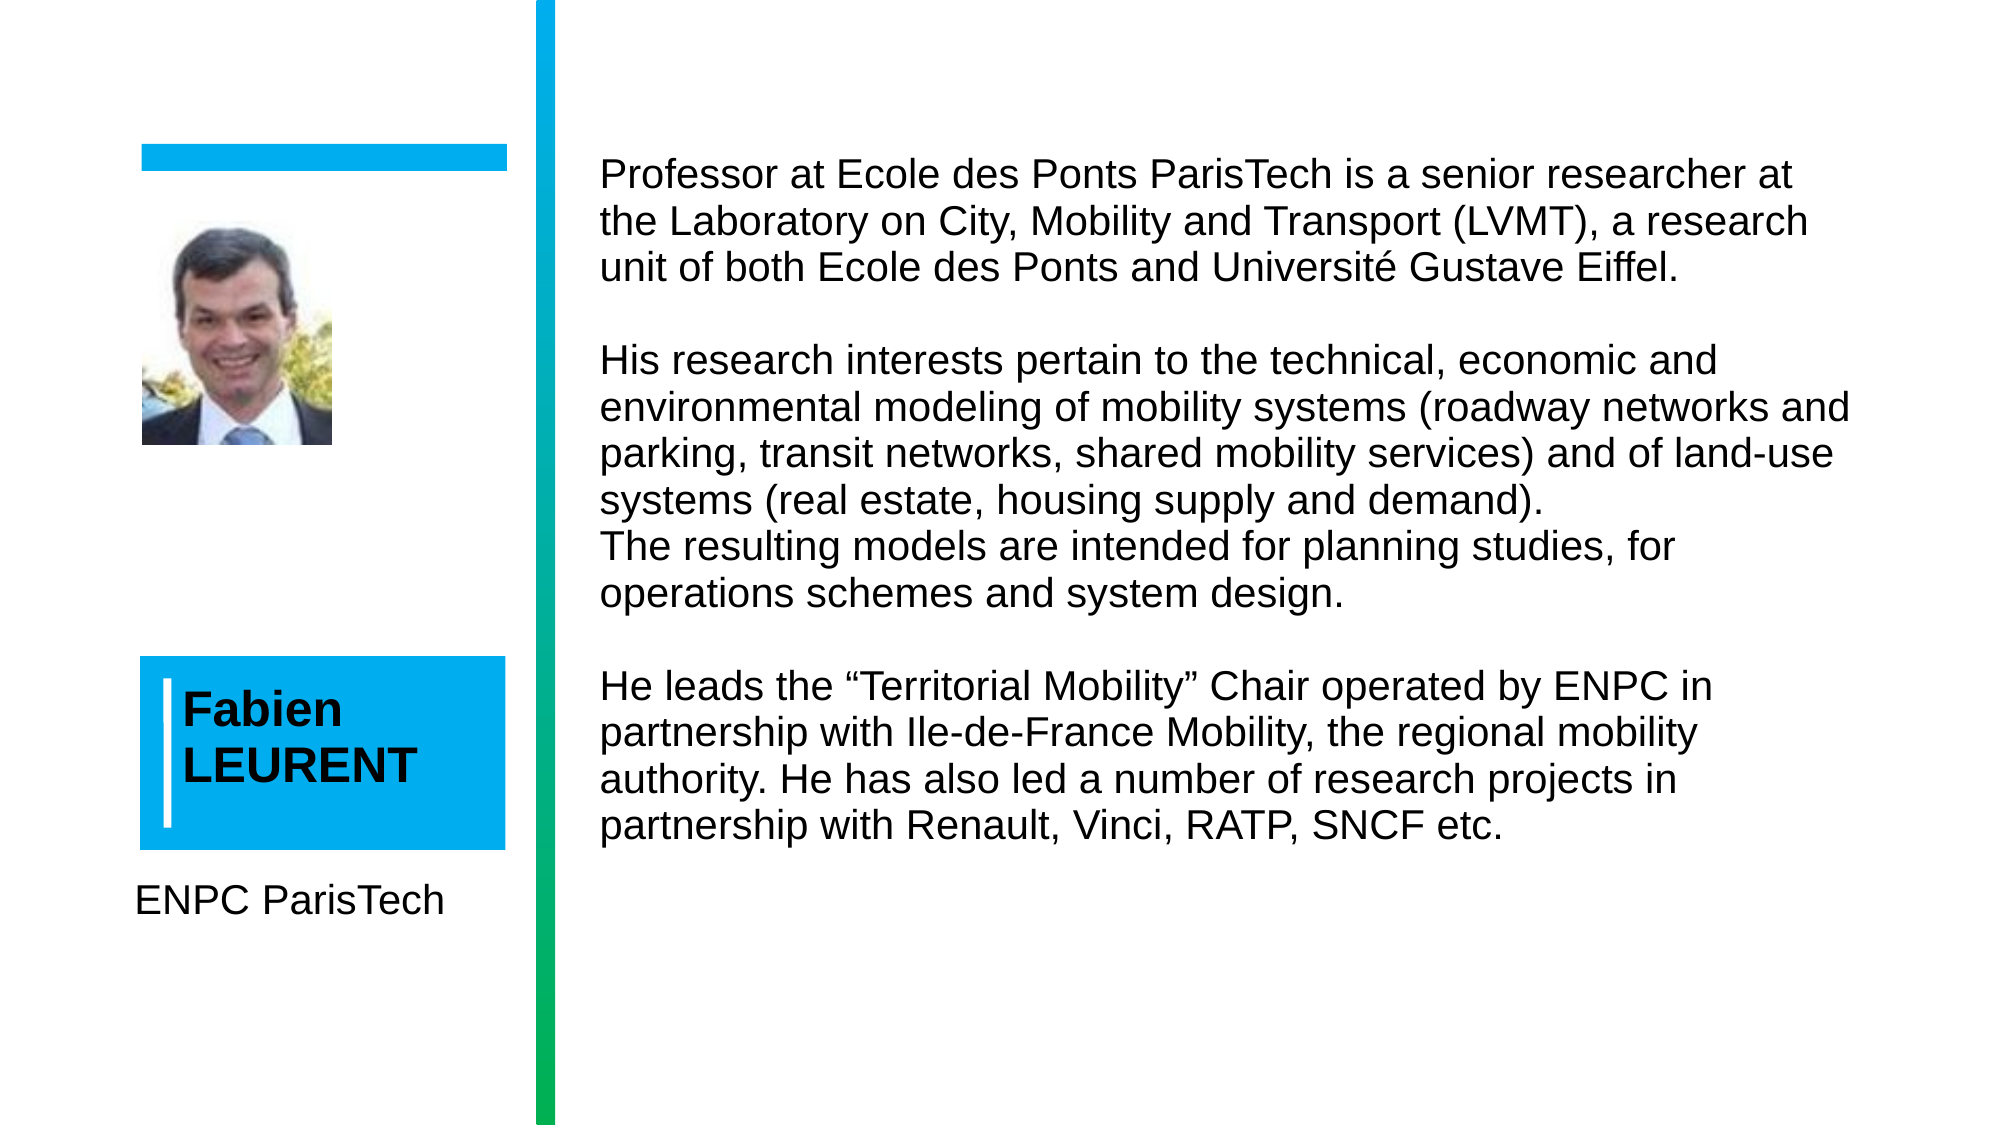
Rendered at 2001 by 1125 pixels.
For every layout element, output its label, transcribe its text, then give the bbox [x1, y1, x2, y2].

text_box [141, 143, 507, 171]
text_box [536, 0, 556, 602]
text_box Professor at Ecole des Ponts ParisTech is a senior researcher at the Laboratory on City, Mobility and Transport (LVMT), a research unit of both Ecole des Ponts and Université Gustave Eiffel. His research interests pertain to the technical, economic and environmental modeling of mobility systems (roadway networks and parking, transit networks, shared mobility services) and of land-use systems (real estate, housing supply and demand). The resulting models are intended for planning studies, for operations schemes and system design. He leads the “Territorial Mobility” Chair operated by ENPC in partnership with Ile-de-France Mobility, the regional mobility authority. He has also led a number of research projects in partnership with Renault, Vinci, RATP, SNCF etc. [584, 143, 1870, 856]
text_box [140, 656, 506, 850]
text_box Fabien LEURENT [167, 674, 533, 801]
text_box ENPC ParisTech [119, 869, 581, 932]
text_box [536, 932, 556, 1125]
text_box [536, 808, 556, 869]
picture [142, 220, 332, 445]
